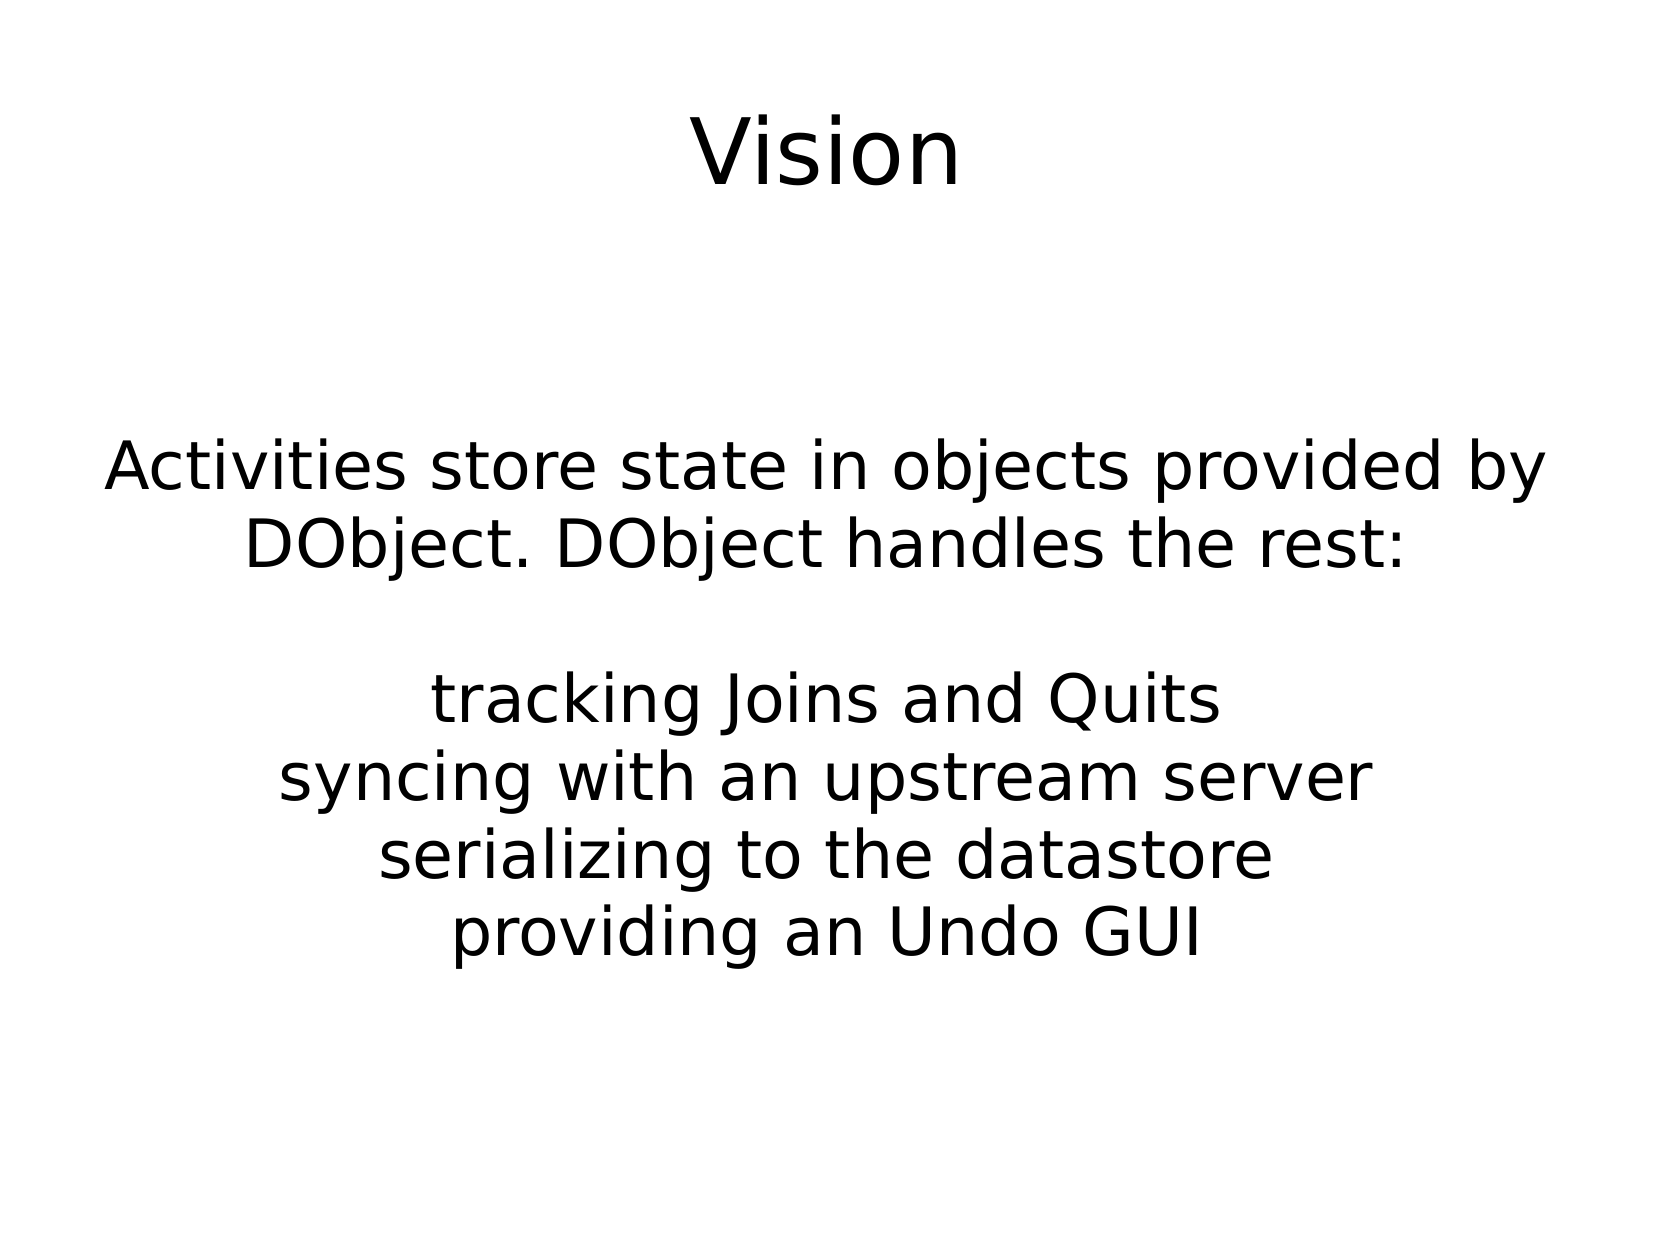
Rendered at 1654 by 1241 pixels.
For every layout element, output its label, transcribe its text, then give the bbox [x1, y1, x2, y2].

title Vision [82, 56, 1571, 250]
subtitle Activities store state in objects provided by DObject. DObject handles the rest: tracking Joins and Quits syncing with an upstream server serializing to the datastore providing an Undo GUI [82, 297, 1571, 1102]
